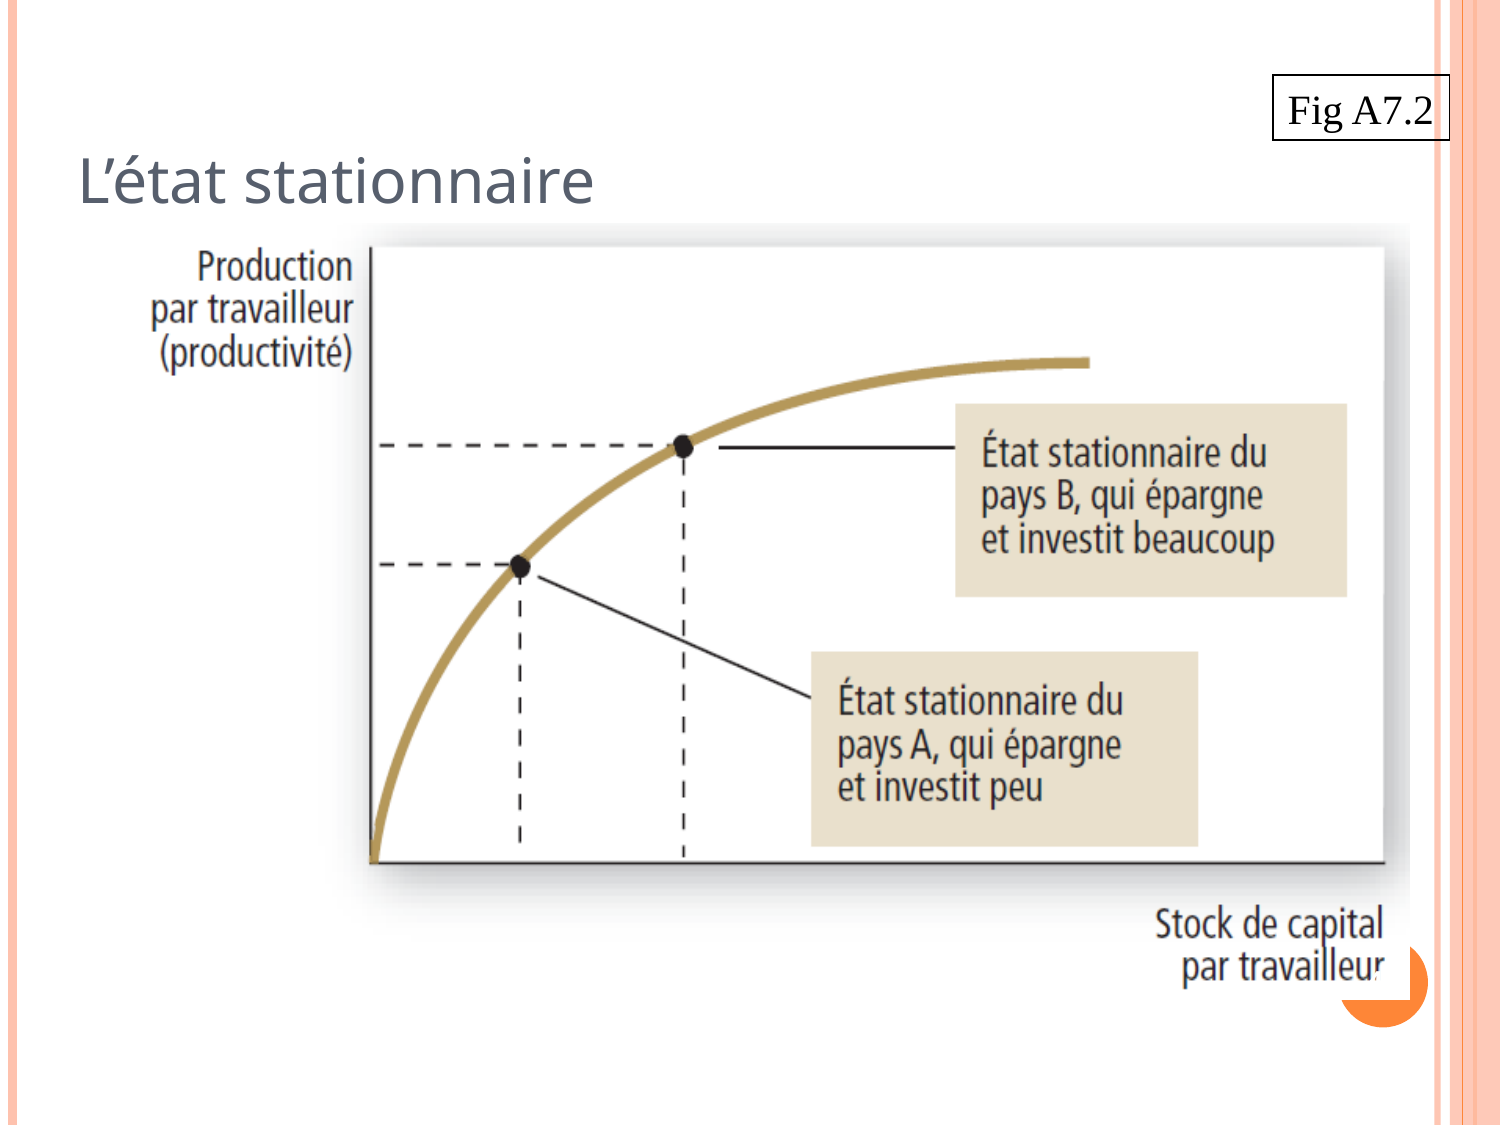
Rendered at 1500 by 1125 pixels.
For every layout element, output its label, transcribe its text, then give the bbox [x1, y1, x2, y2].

text_box Fig A7.2 [1272, 75, 1450, 140]
picture [122, 223, 1410, 1000]
title L’état stationnaire [62, 37, 1450, 224]
slide_number <numéro> [1333, 940, 1434, 1027]
